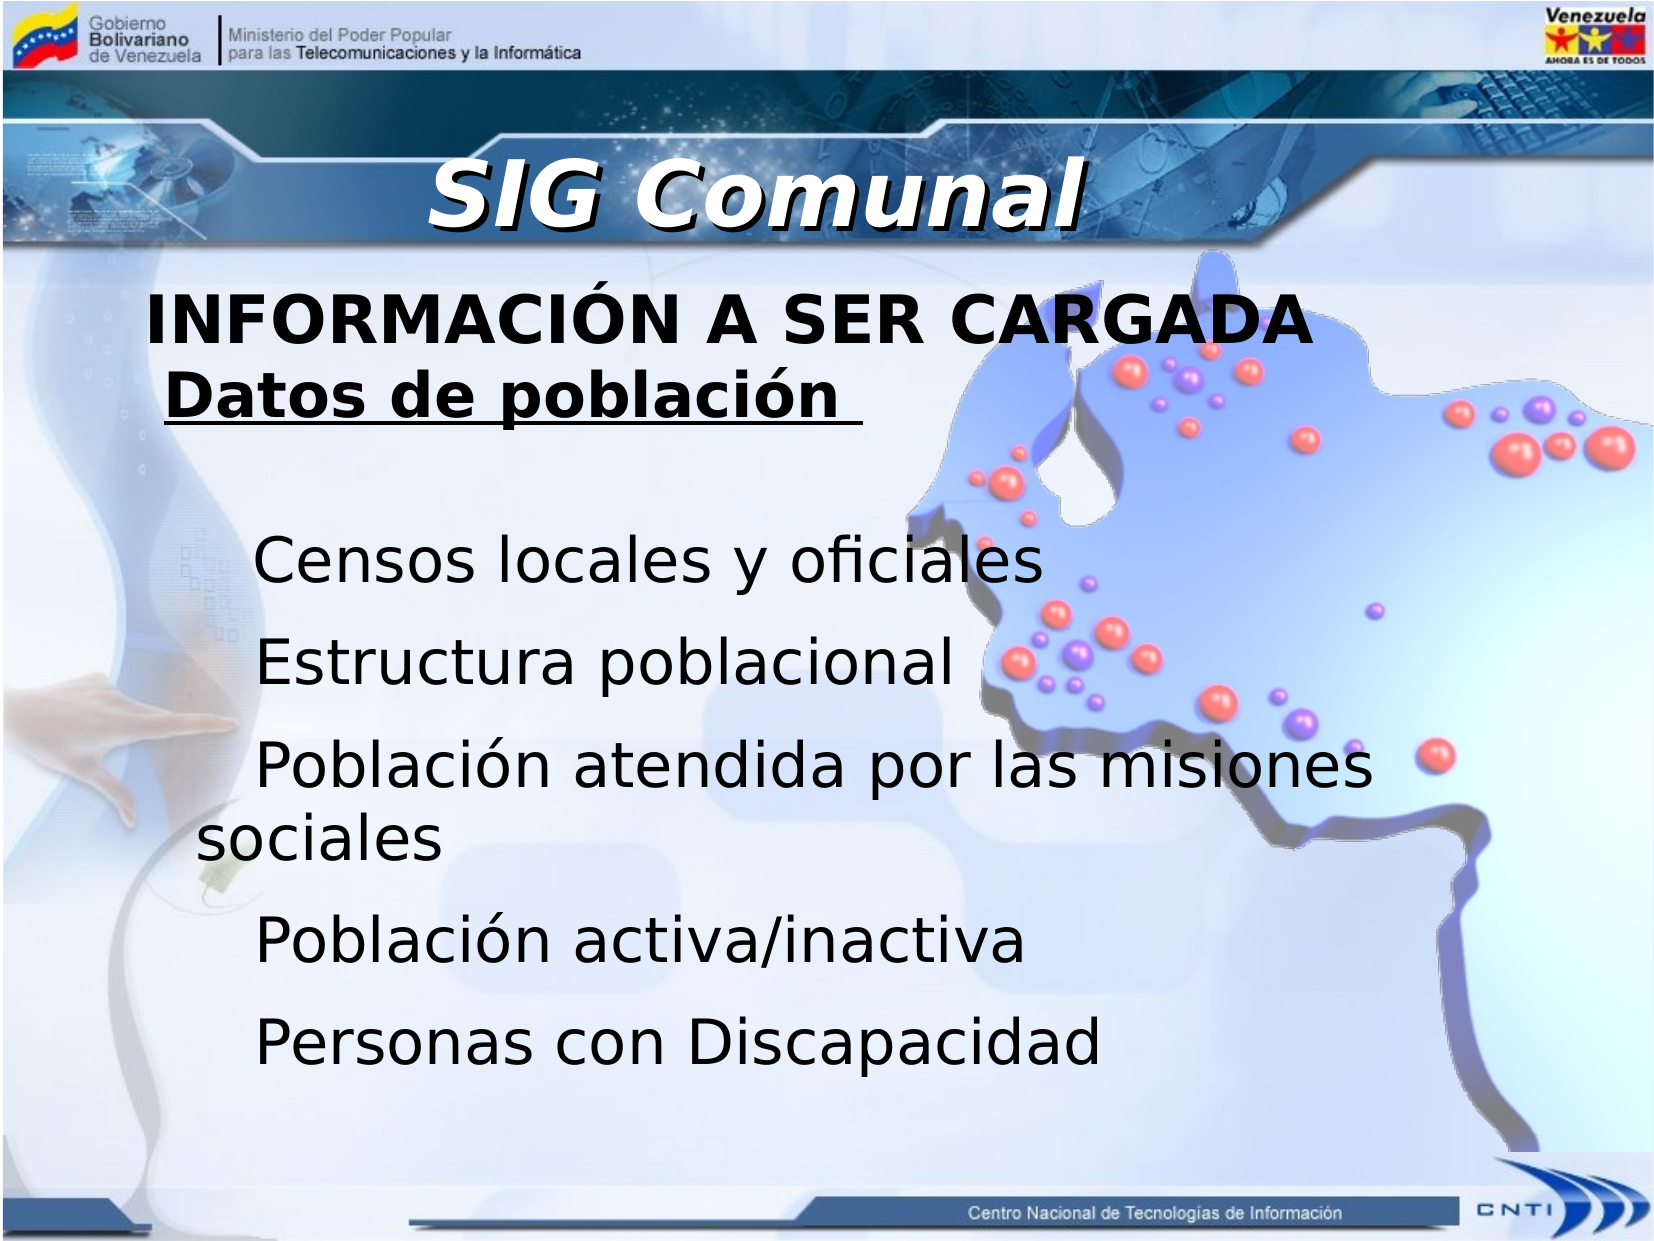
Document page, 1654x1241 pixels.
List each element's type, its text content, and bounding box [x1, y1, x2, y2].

title SIG Comunal [12, 91, 1501, 299]
picture [2, 1, 1654, 1241]
text_box INFORMACIÓN A SER CARGADA Datos de población Censos locales y oficiales Estructura poblacional Población atendida por las misiones sociales Población activa/inactiva Personas con Discapacidad [124, 268, 1512, 1166]
